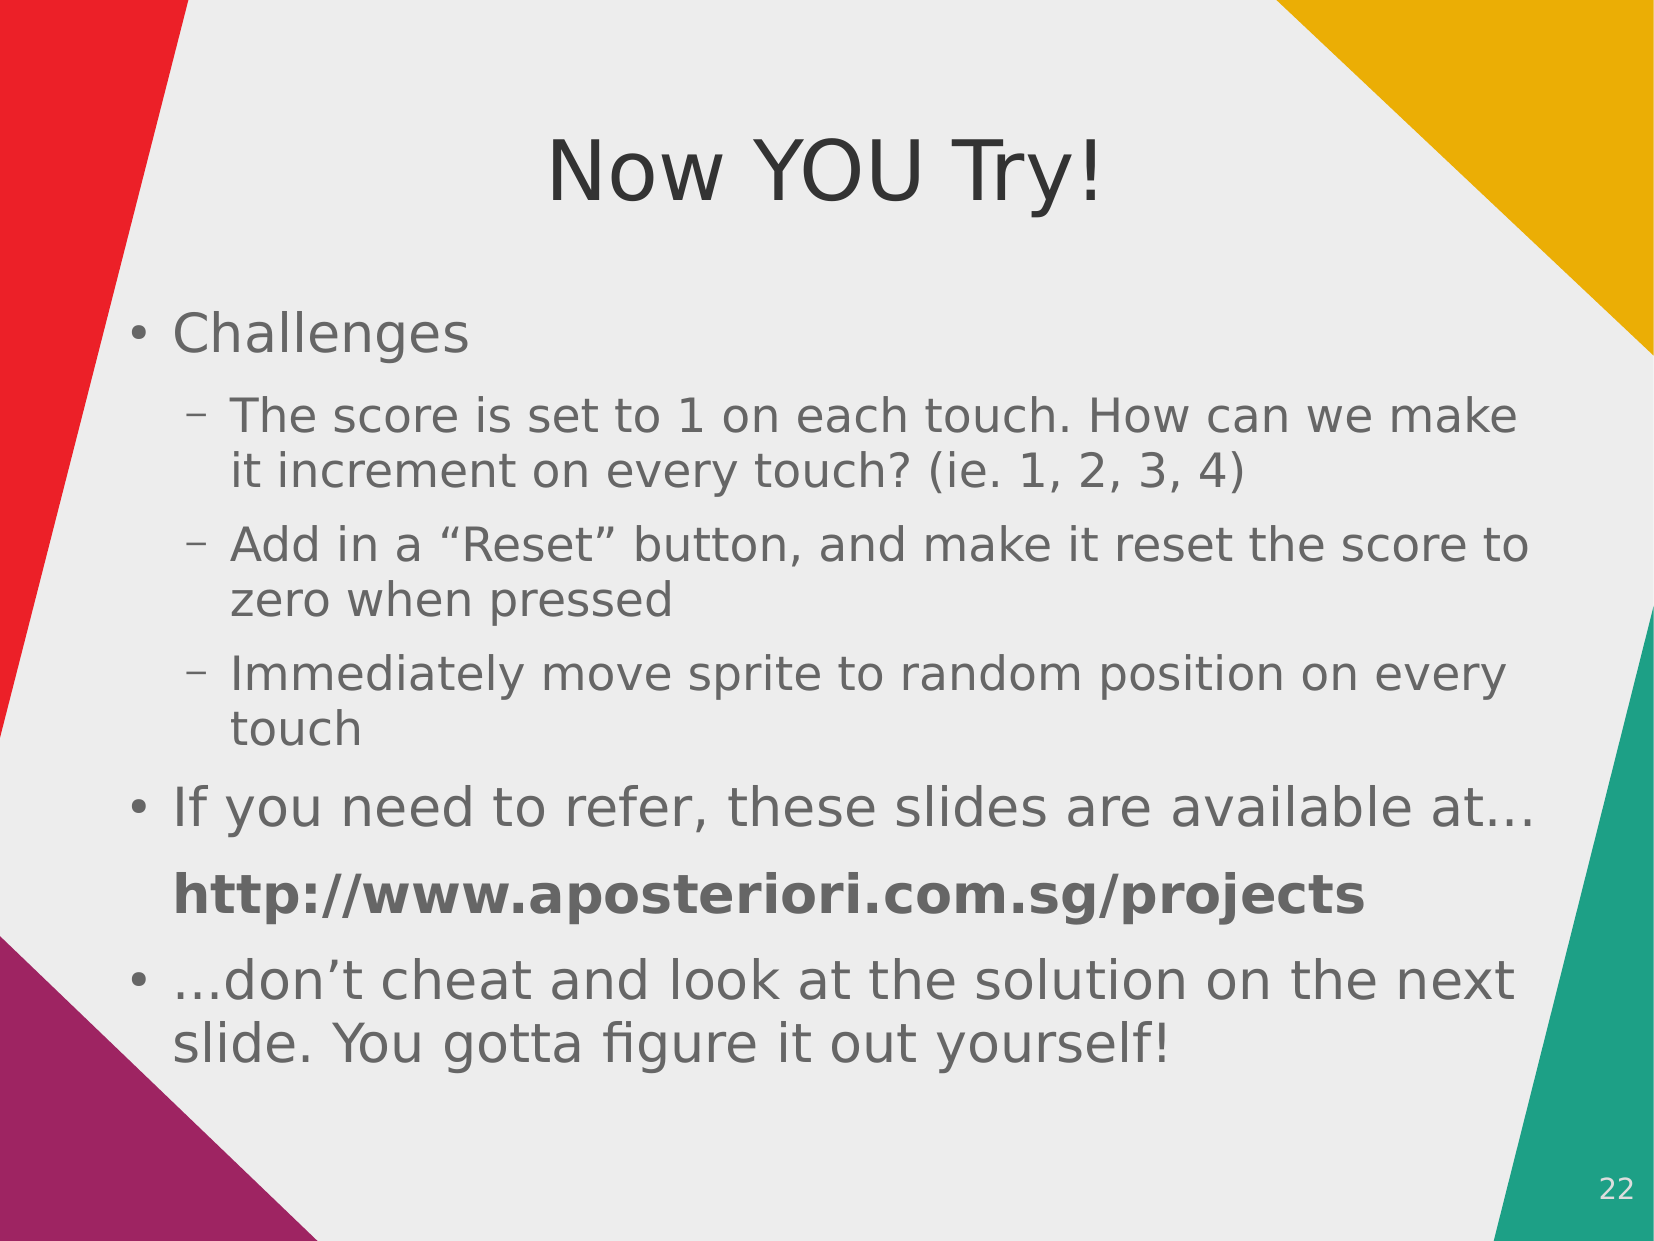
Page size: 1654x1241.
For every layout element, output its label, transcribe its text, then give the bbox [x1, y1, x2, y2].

list Challenges The score is set to 1 on each touch. How can we make it increment on every touch? (ie. 1, 2, 3, 4) Add in a “Reset” button, and make it reset the score to zero when pressed Immediately move sprite to random position on every touch If you need to refer, these slides are available at... http://www.aposteriori.com.sg/projects ...don’t cheat and look at the solution on the next slide. You gotta figure it out yourself! [114, 302, 1539, 1099]
title Now YOU Try! [114, 73, 1539, 271]
